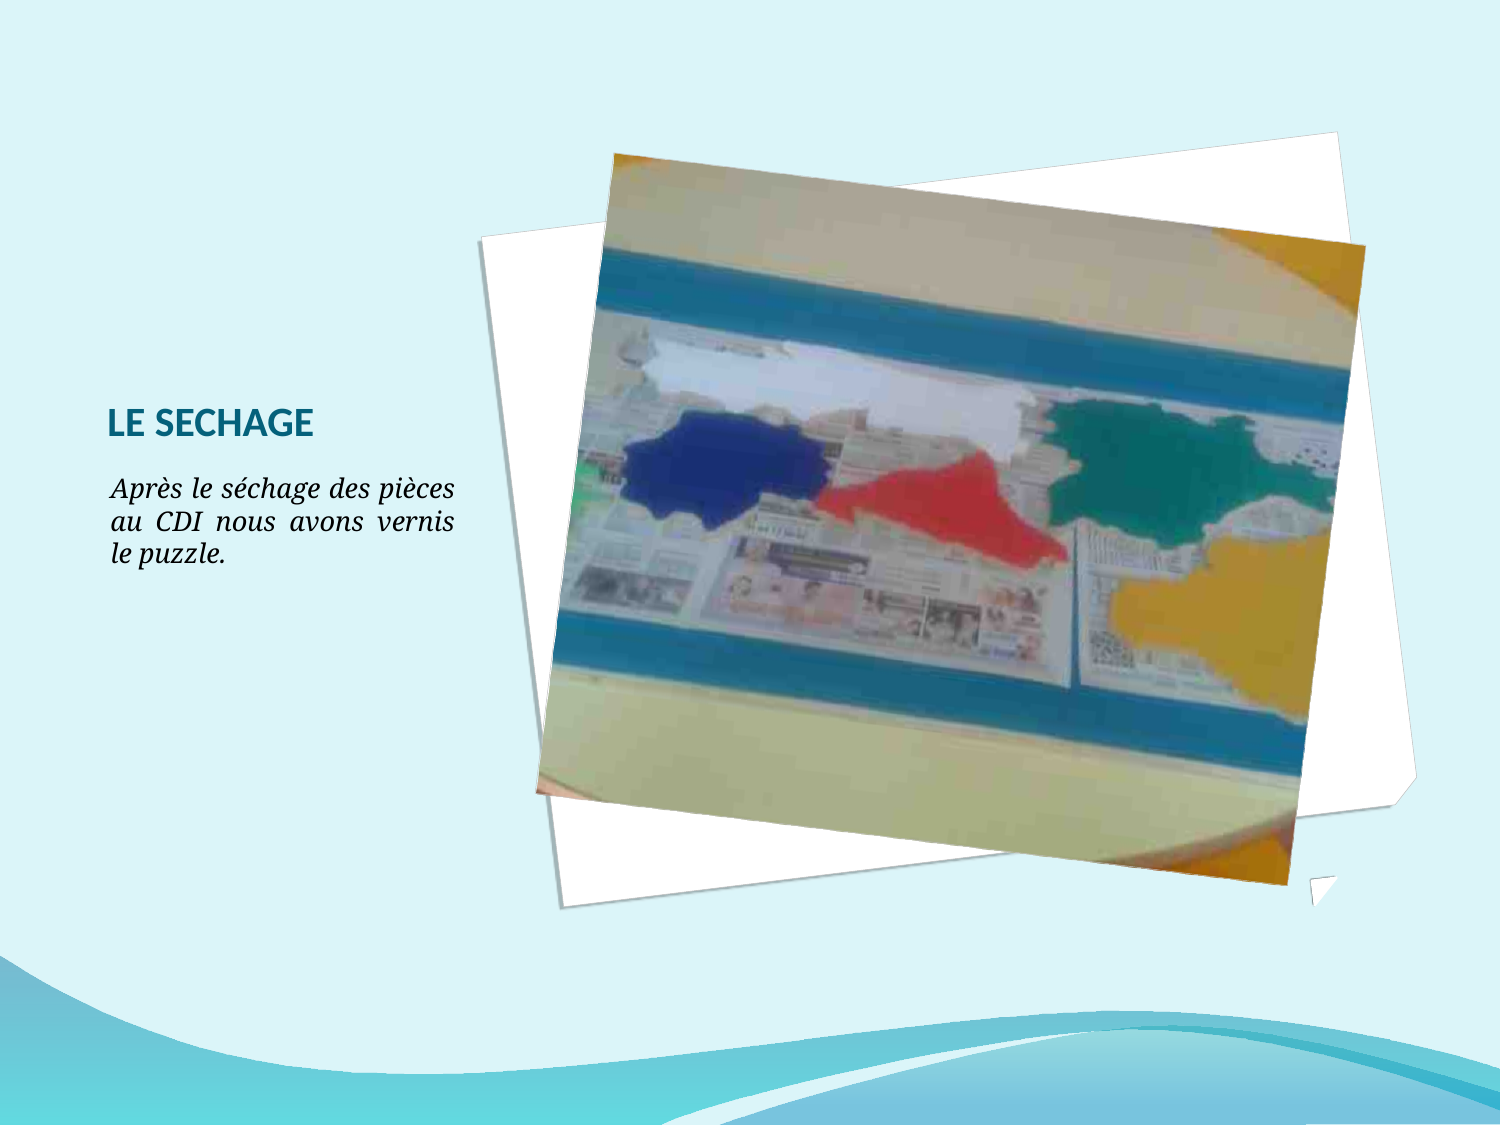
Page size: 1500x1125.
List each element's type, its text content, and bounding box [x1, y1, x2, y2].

picture [535, 153, 1366, 886]
title LE SECHAGE [99, 193, 463, 453]
list Après le séchage des pièces au CDI nous avons vernis le puzzle. [99, 464, 463, 822]
